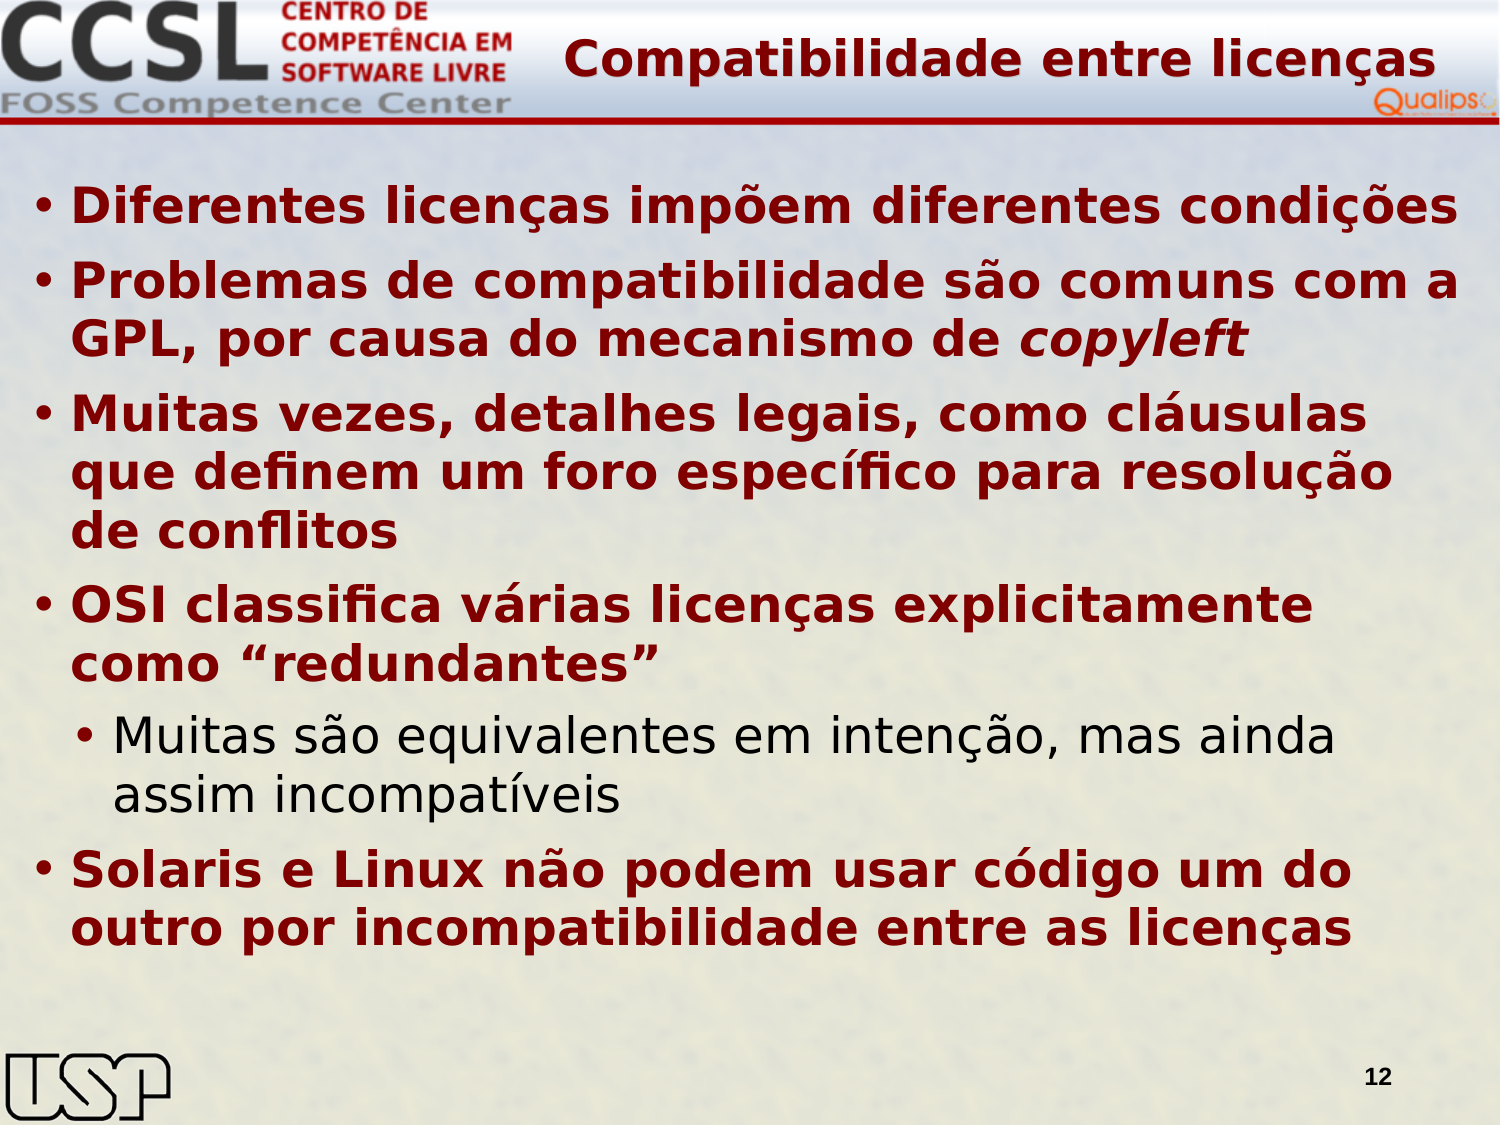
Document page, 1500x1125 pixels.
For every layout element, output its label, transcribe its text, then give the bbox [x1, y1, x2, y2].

title Compatibilidade entre licenças [501, 0, 1500, 119]
list Diferentes licenças impõem diferentes condições Problemas de compatibilidade são comuns com a GPL, por causa do mecanismo de copyleft Muitas vezes, detalhes legais, como cláusulas que definem um foro específico para resolução de conflitos OSI classifica várias licenças explicitamente como “redundantes” Muitas são equivalentes em intenção, mas ainda assim incompatíveis Solaris e Linux não podem usar código um do outro por incompatibilidade entre as licenças [29, 177, 1468, 958]
picture [0, 0, 1500, 1125]
